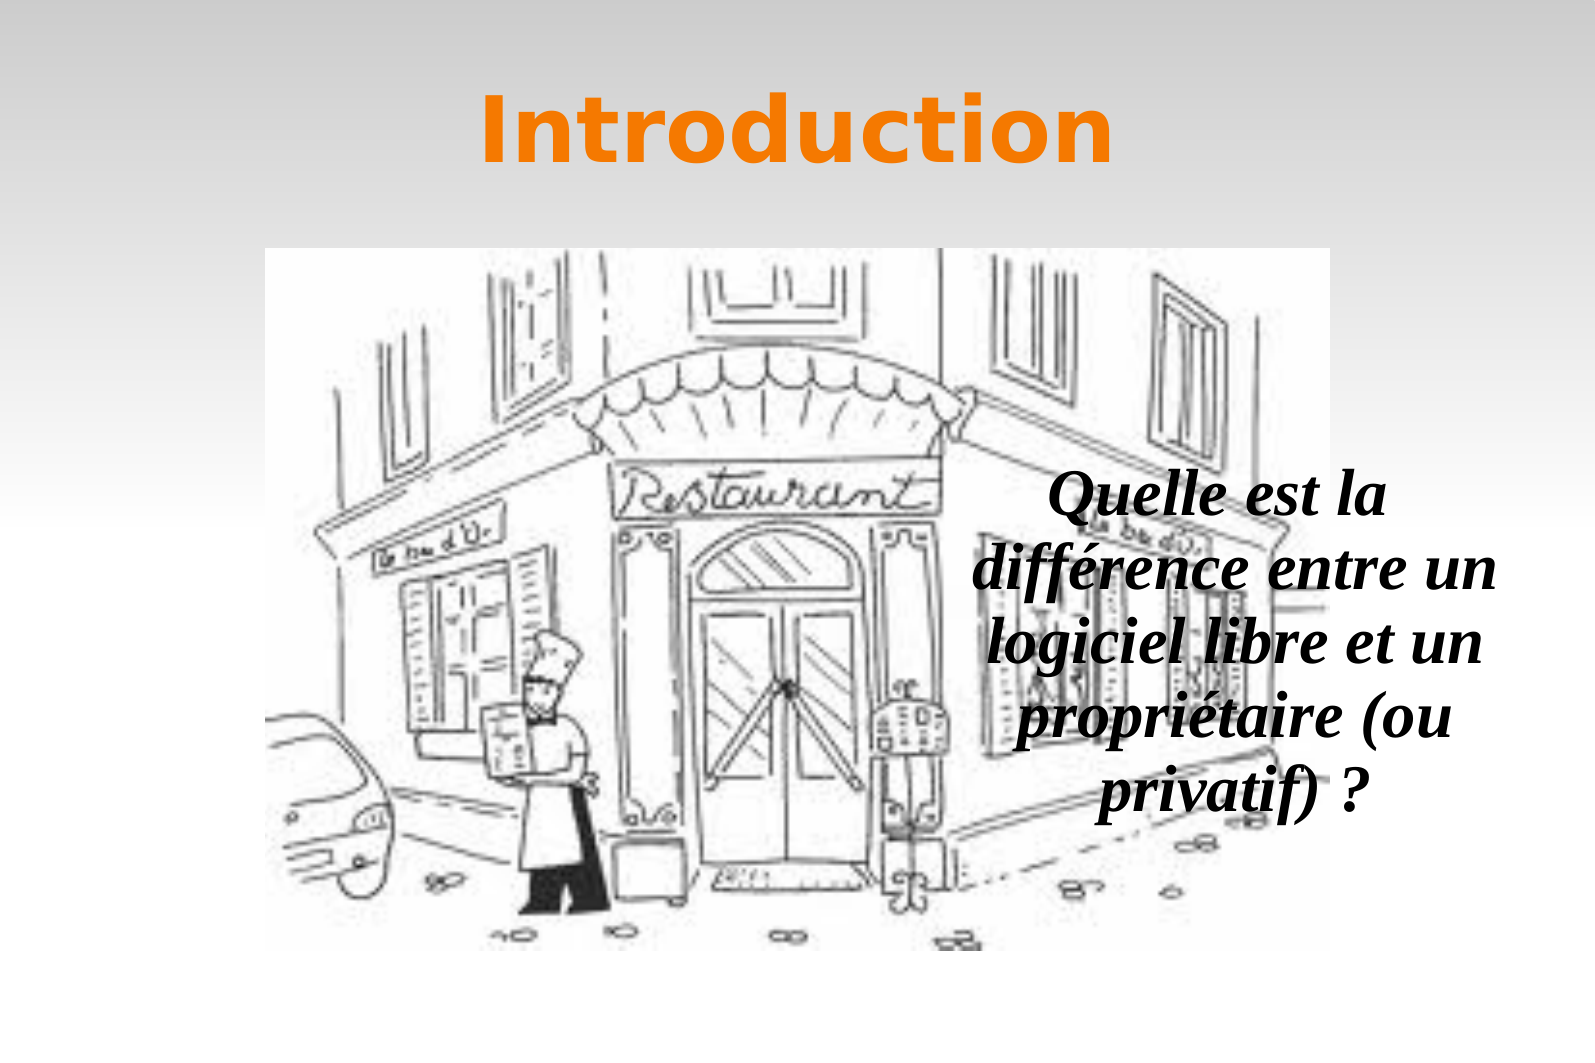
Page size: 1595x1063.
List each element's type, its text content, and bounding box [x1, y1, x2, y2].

list Quelle est la différence entre un logiciel libre et un propriétaire (ou privatif) ? http://www.dididou.fr/cuisine/restauration.php [814, 248, 1516, 1063]
title Introduction [79, 49, 1515, 213]
picture [79, 248, 814, 951]
